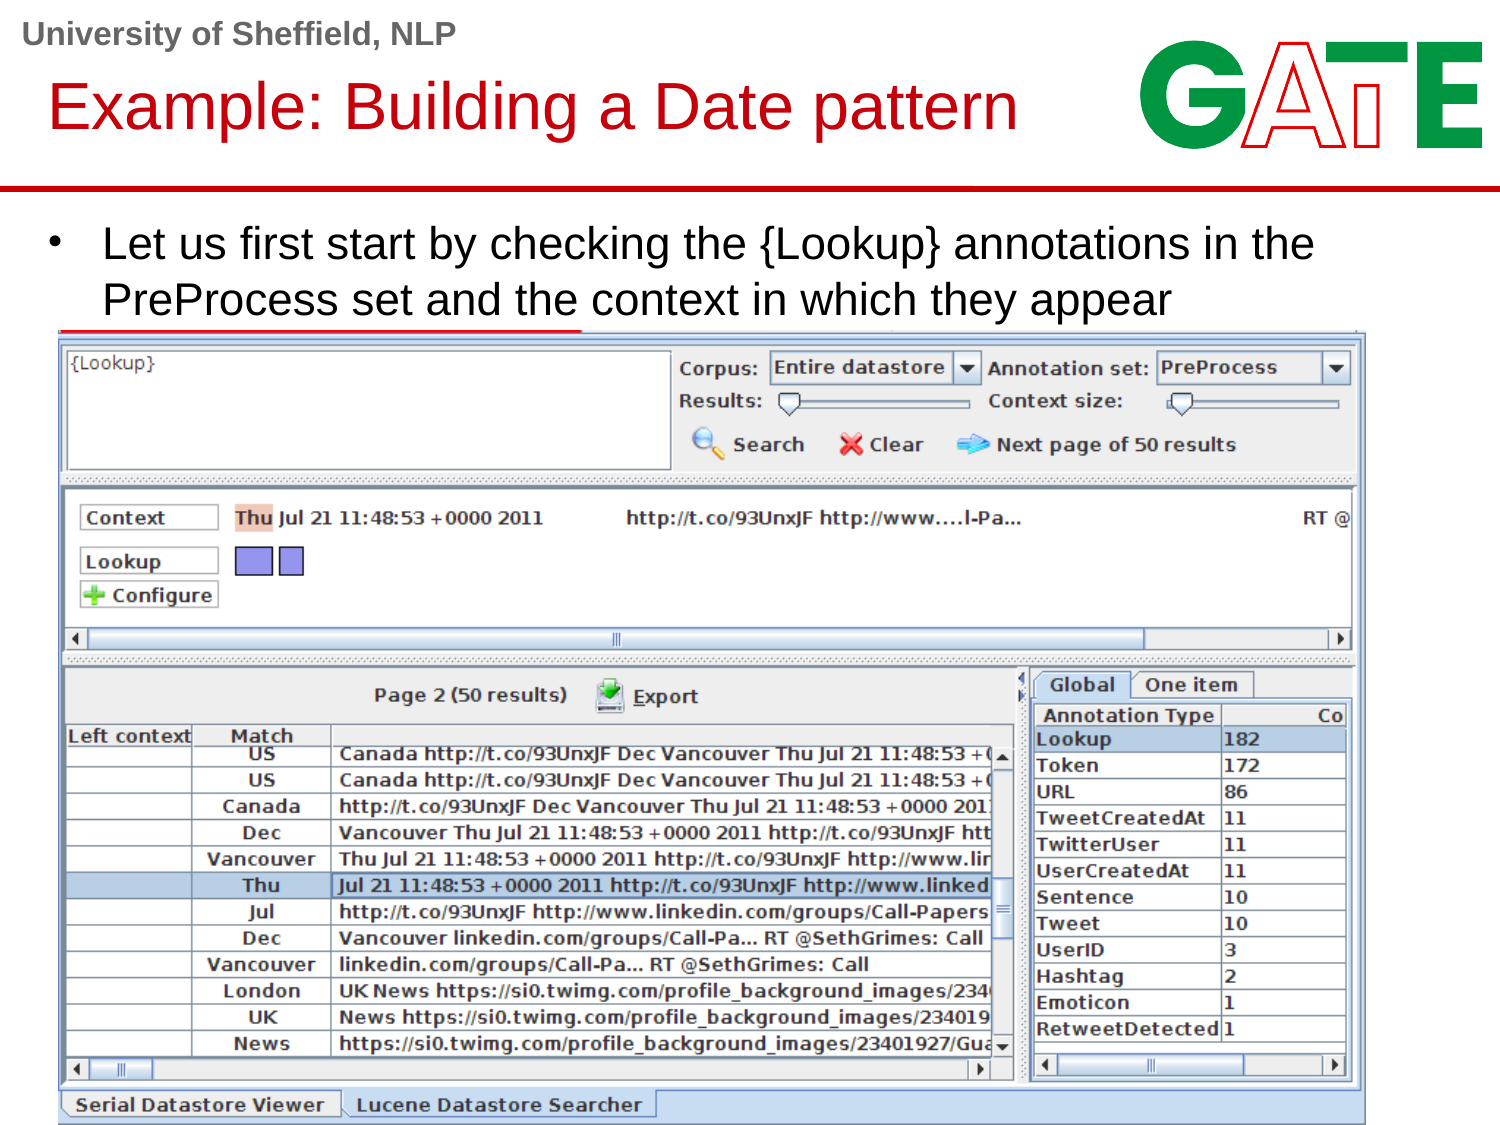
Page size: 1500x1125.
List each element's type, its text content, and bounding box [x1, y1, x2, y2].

picture [58, 330, 1366, 1125]
text_box Let us first start by checking the {Lookup} annotations in the PreProcess set and the context in which they appear [47, 212, 1500, 1063]
picture [1133, 23, 1489, 166]
text_box Example: Building a Date pattern [47, 47, 1267, 168]
